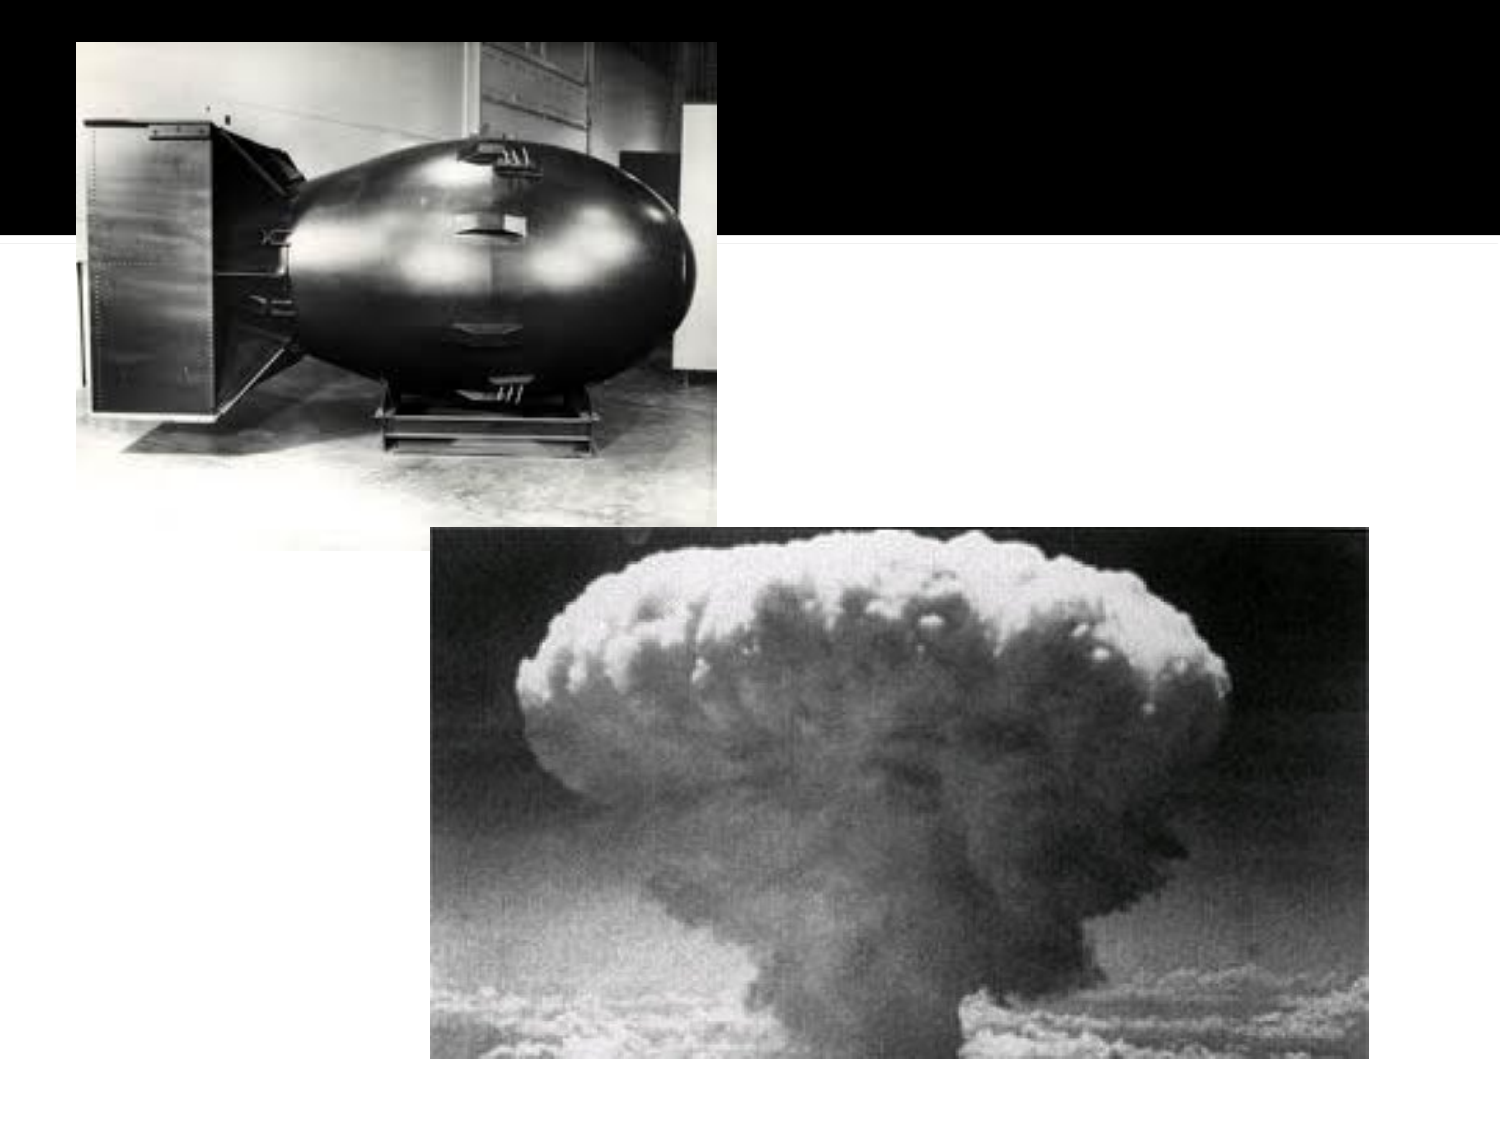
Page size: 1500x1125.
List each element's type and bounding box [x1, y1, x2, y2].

picture [76, 42, 1369, 1059]
